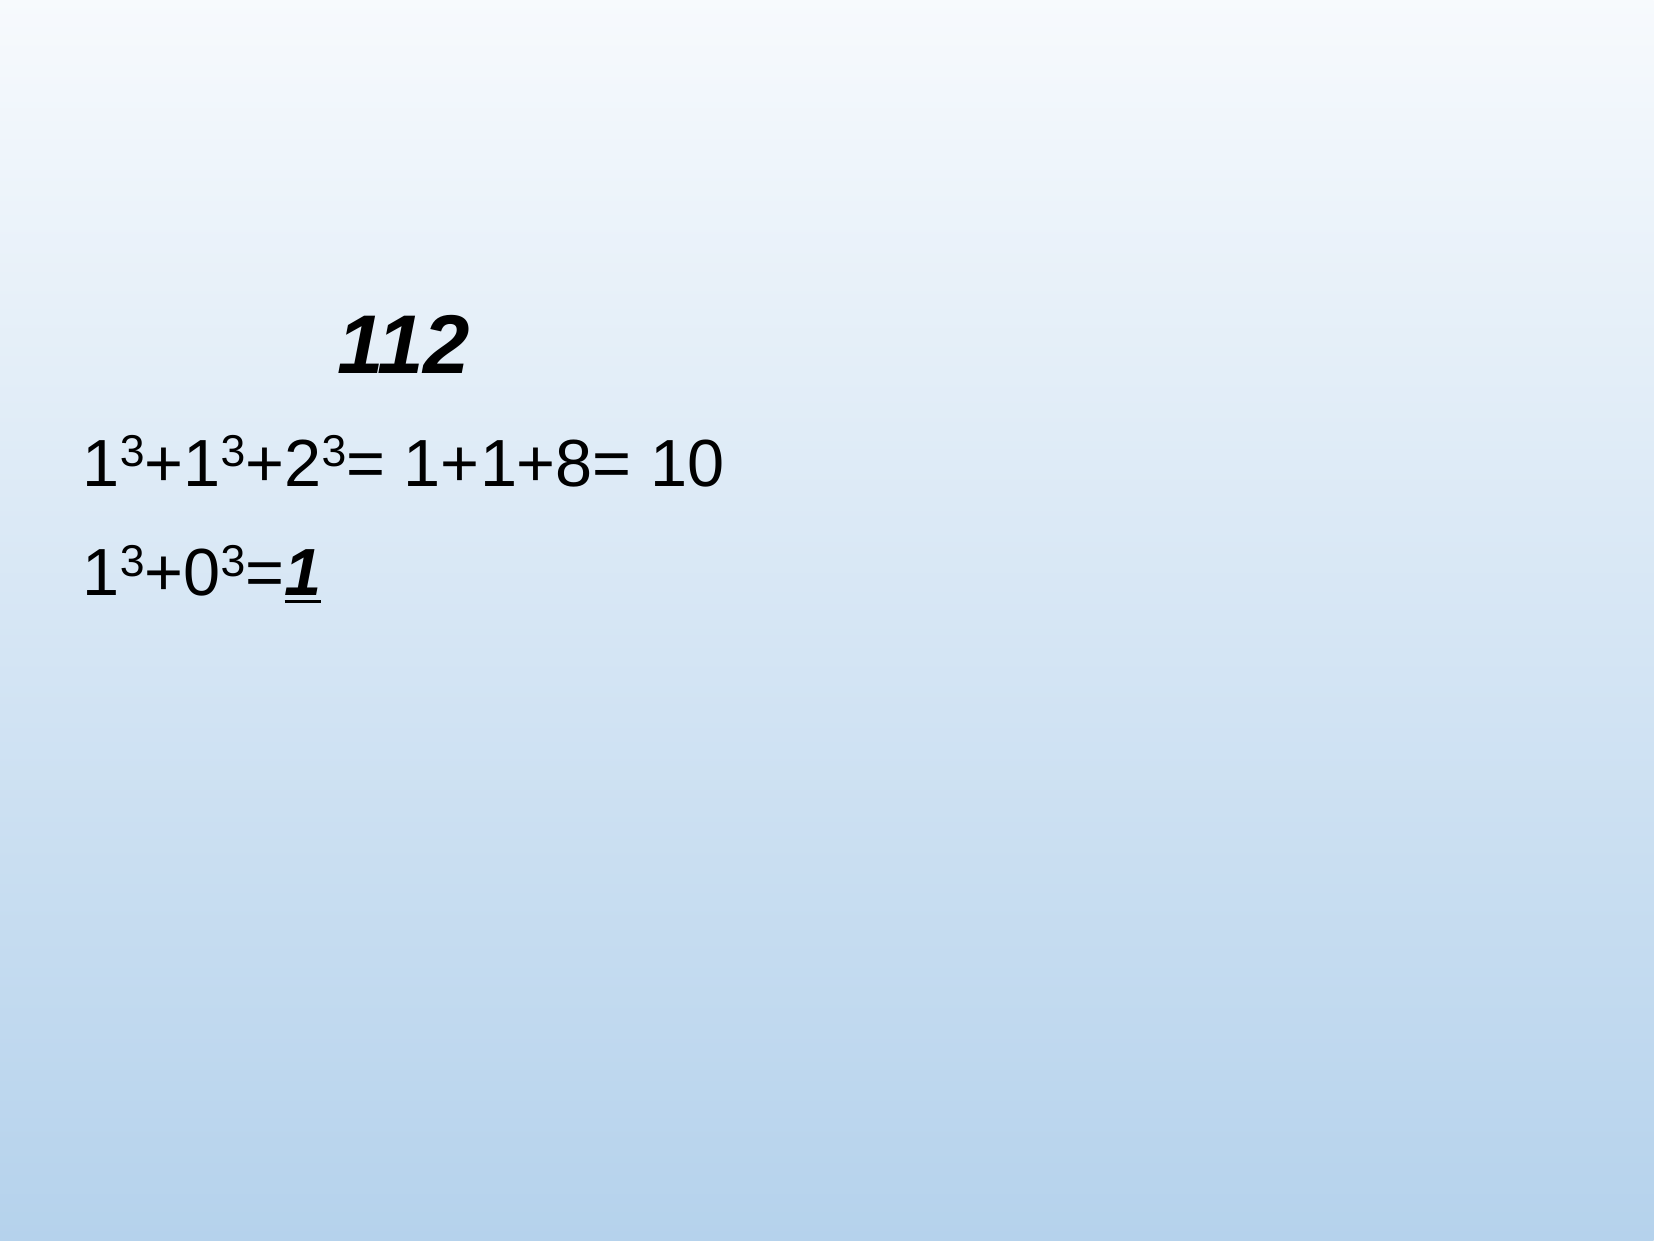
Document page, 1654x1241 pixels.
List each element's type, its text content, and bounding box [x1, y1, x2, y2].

list 112 13+13+23= 1+1+8= 10 13+03=1 [82, 290, 1571, 1109]
